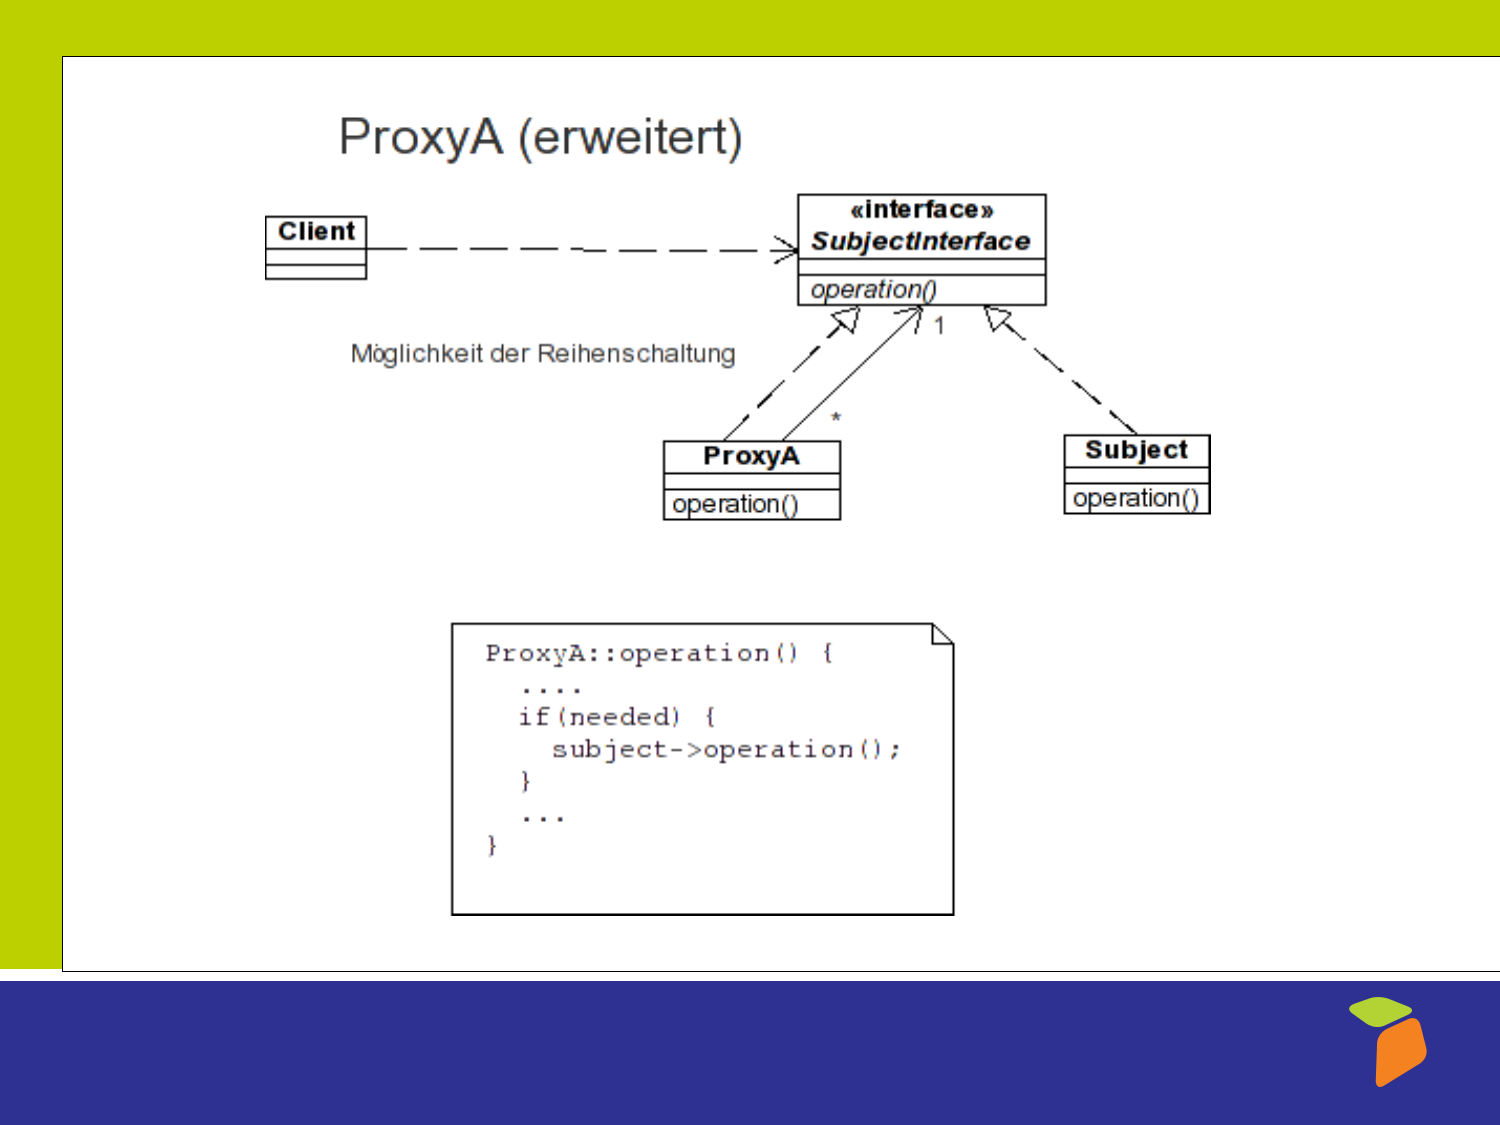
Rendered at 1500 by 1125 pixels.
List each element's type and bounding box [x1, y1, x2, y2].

picture [265, 106, 1211, 916]
picture [0, 981, 1500, 1125]
text_box [62, 56, 1500, 972]
